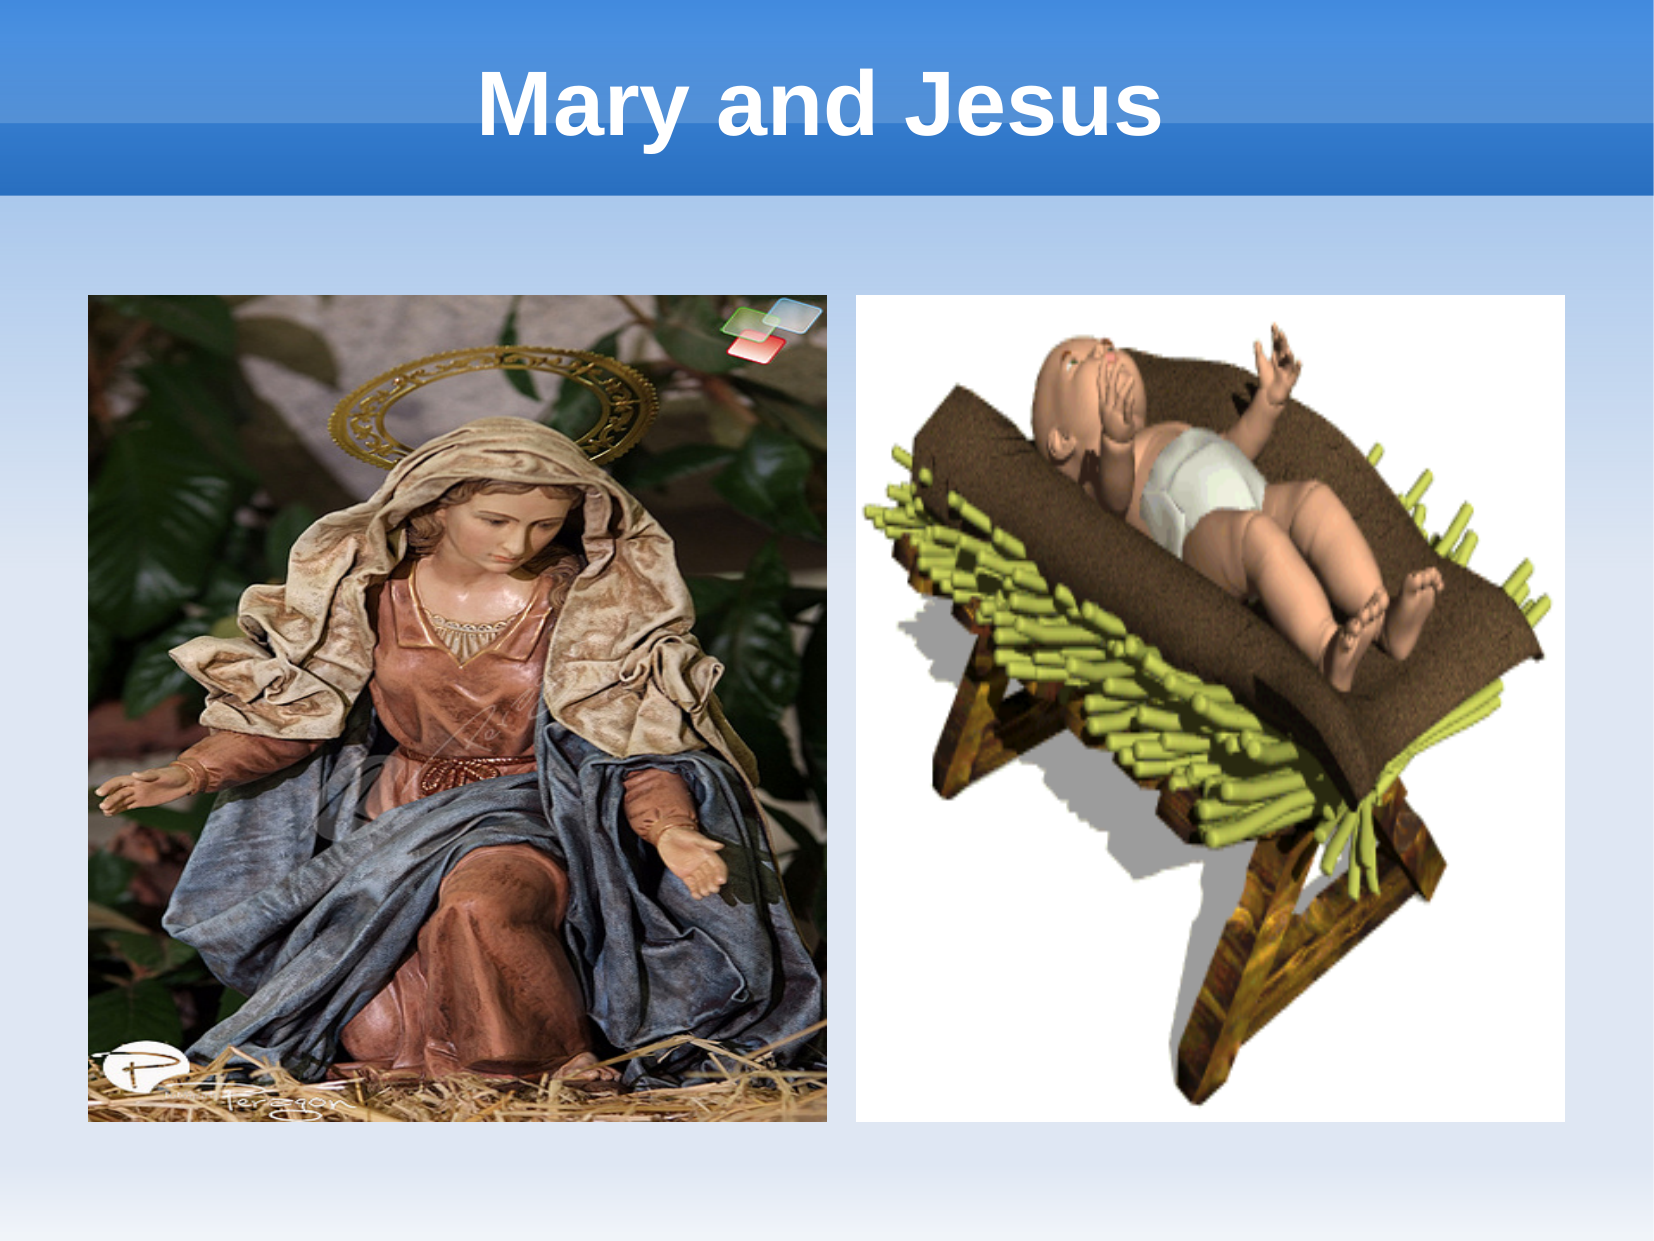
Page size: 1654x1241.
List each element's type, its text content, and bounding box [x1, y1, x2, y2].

picture [0, 0, 1654, 1241]
title Mary and Jesus [76, 0, 1565, 208]
